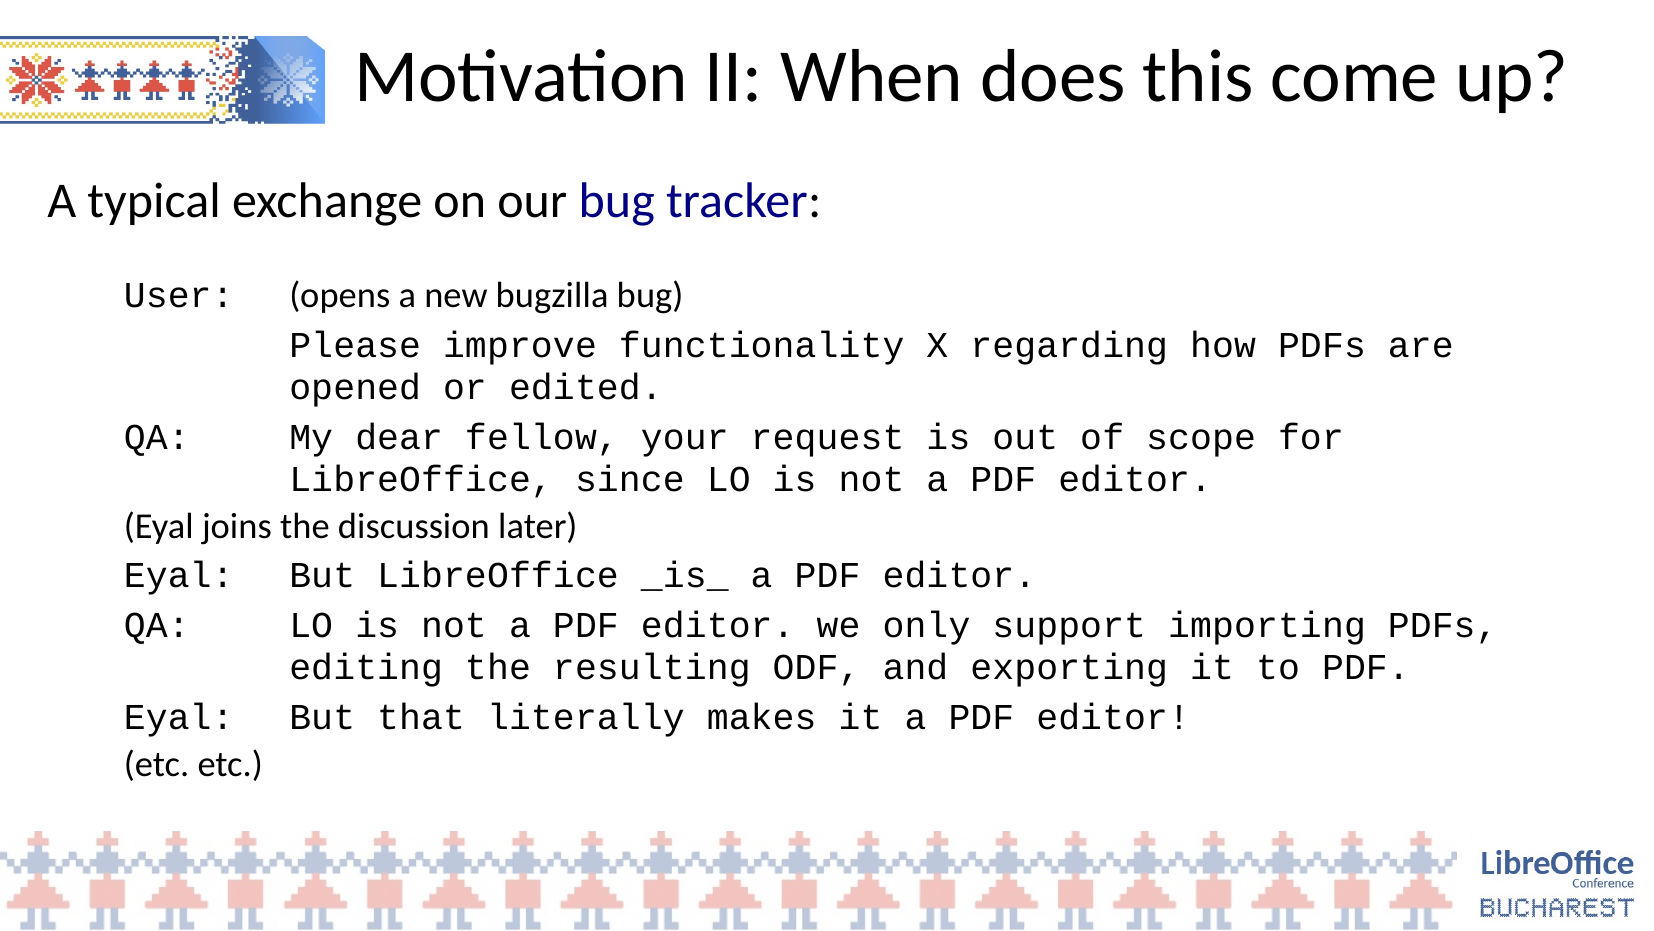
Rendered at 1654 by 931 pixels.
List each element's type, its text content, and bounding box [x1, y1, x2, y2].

subtitle eyalroz1@gmx.com [0, 35, 325, 124]
list A typical exchange on our bug tracker: [47, 177, 1625, 798]
text_box User: (opens a new bugzilla bug) Please improve functionality X regarding how PDFs are opened or edited. QA: My dear fellow, your request is out of scope for LibreOffice, since LO is not a PDF editor. (Eyal joins the discussion later) Eyal: But LibreOffice _is_ a PDF editor. QA: LO is not a PDF editor. we only support importing PDFs, editing the resulting ODF, and exporting it to PDF. Eyal: But that literally makes it a PDF editor! (etc. etc.) [112, 271, 1530, 821]
title Motivation II: When does this come up? [354, 23, 1625, 142]
subtitle eyalroz1@gmx.com [1580, 812, 1640, 931]
